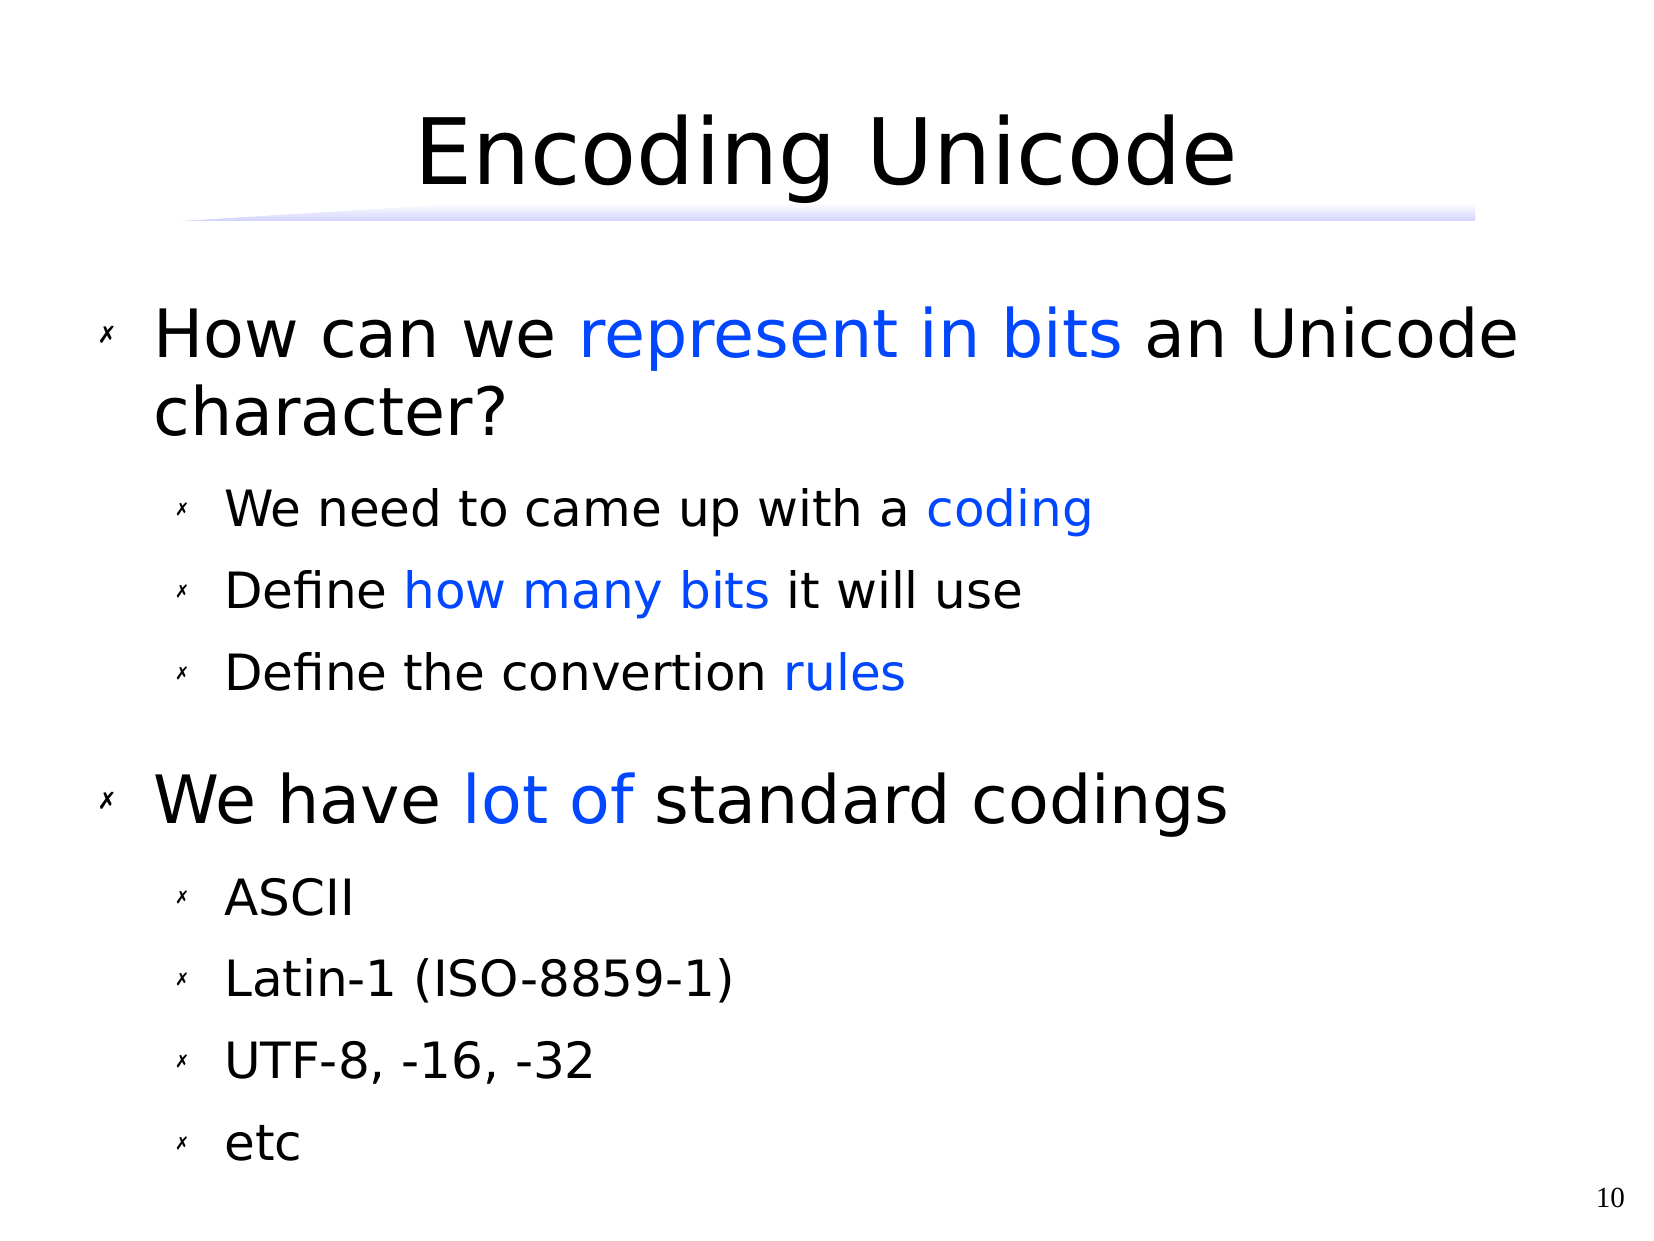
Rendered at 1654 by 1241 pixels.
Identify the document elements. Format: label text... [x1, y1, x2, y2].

list How can we represent in bits an Unicode character? We need to came up with a coding Define how many bits it will use Define the convertion rules We have lot of standard codings ASCII Latin-1 (ISO-8859-1) UTF-8, -16, -32 etc [82, 295, 1536, 1175]
title Encoding Unicode [82, 49, 1571, 257]
